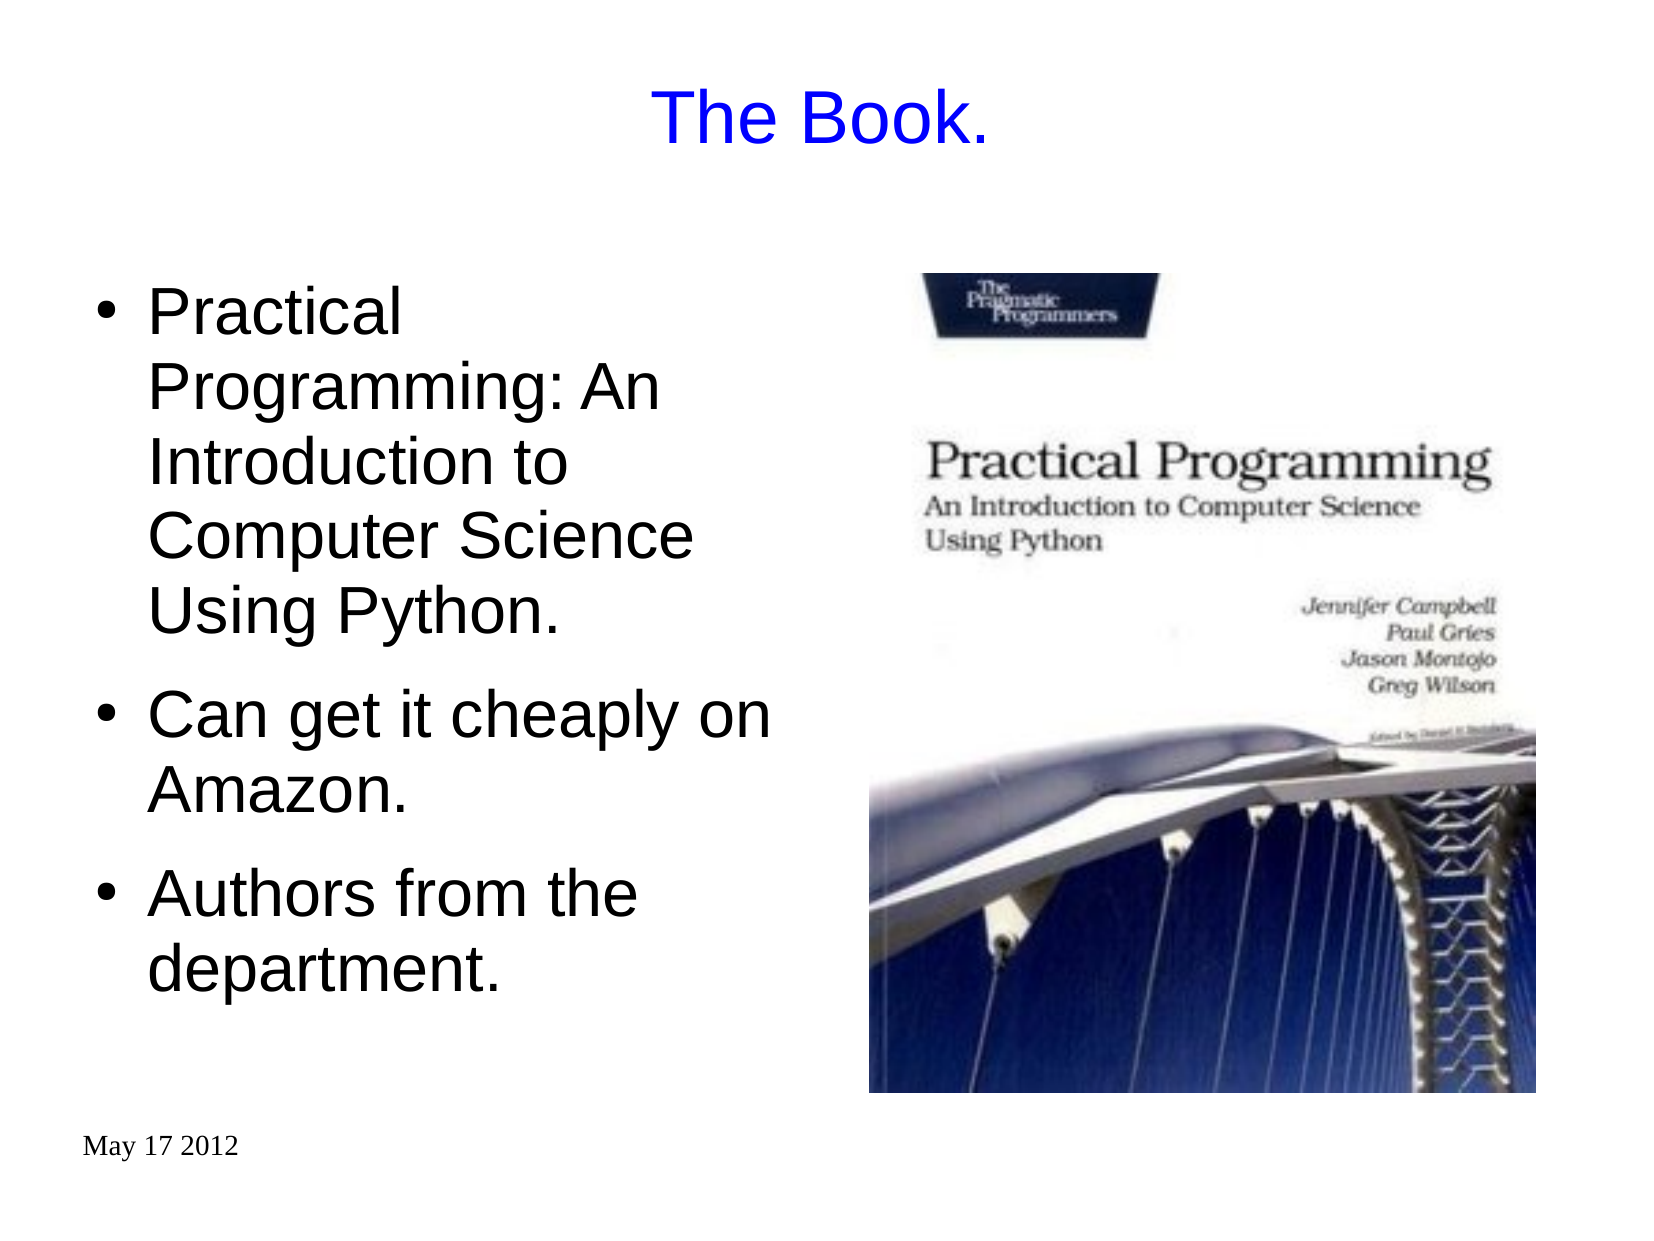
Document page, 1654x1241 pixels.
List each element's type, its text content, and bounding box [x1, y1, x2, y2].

title The Book. [76, 58, 1565, 178]
list Practical Programming: An Introduction to Computer Science Using Python. Can get it cheaply on Amazon. Authors from the department. [76, 274, 803, 1093]
picture [869, 273, 1536, 1093]
